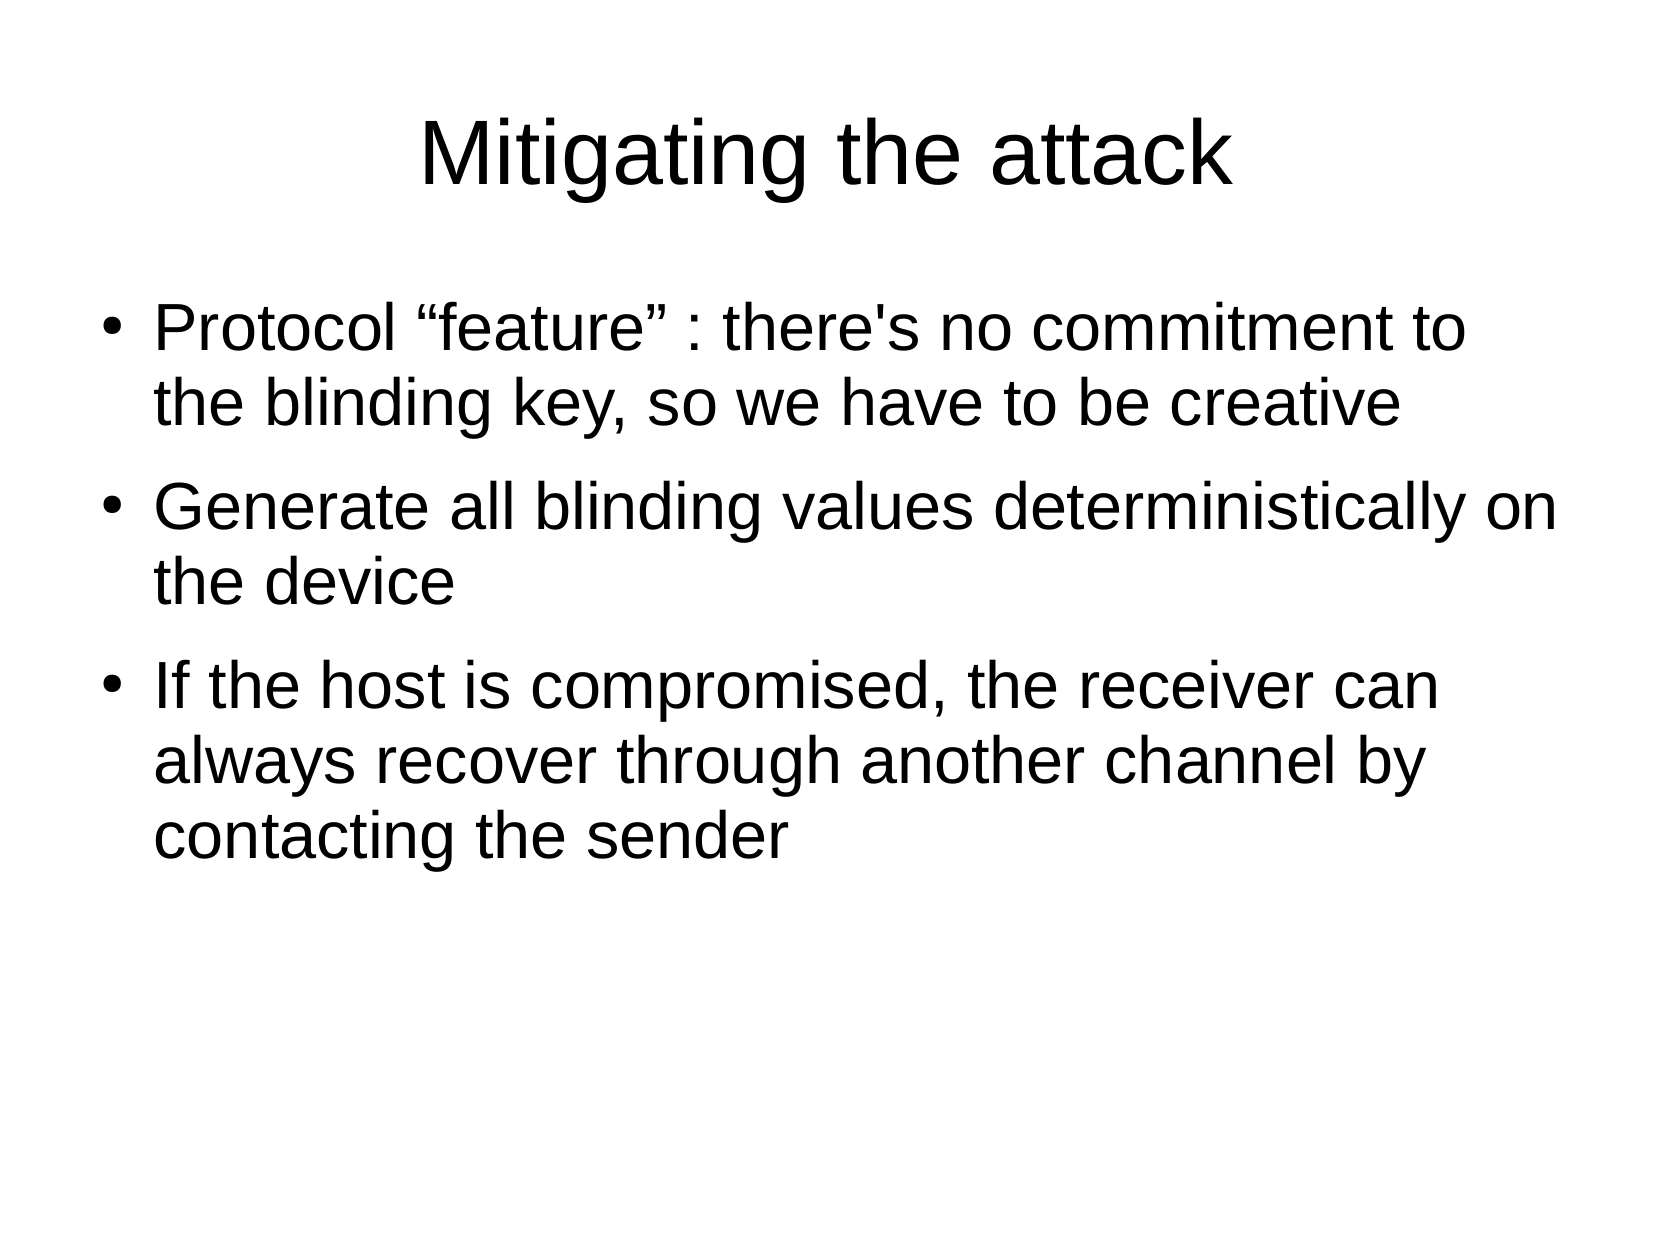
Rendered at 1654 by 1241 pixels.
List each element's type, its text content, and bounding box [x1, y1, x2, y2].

list Protocol “feature” : there's no commitment to the blinding key, so we have to be creative Generate all blinding values deterministically on the device If the host is compromised, the receiver can always recover through another channel by contacting the sender [82, 290, 1571, 1109]
title Mitigating the attack [82, 49, 1571, 257]
